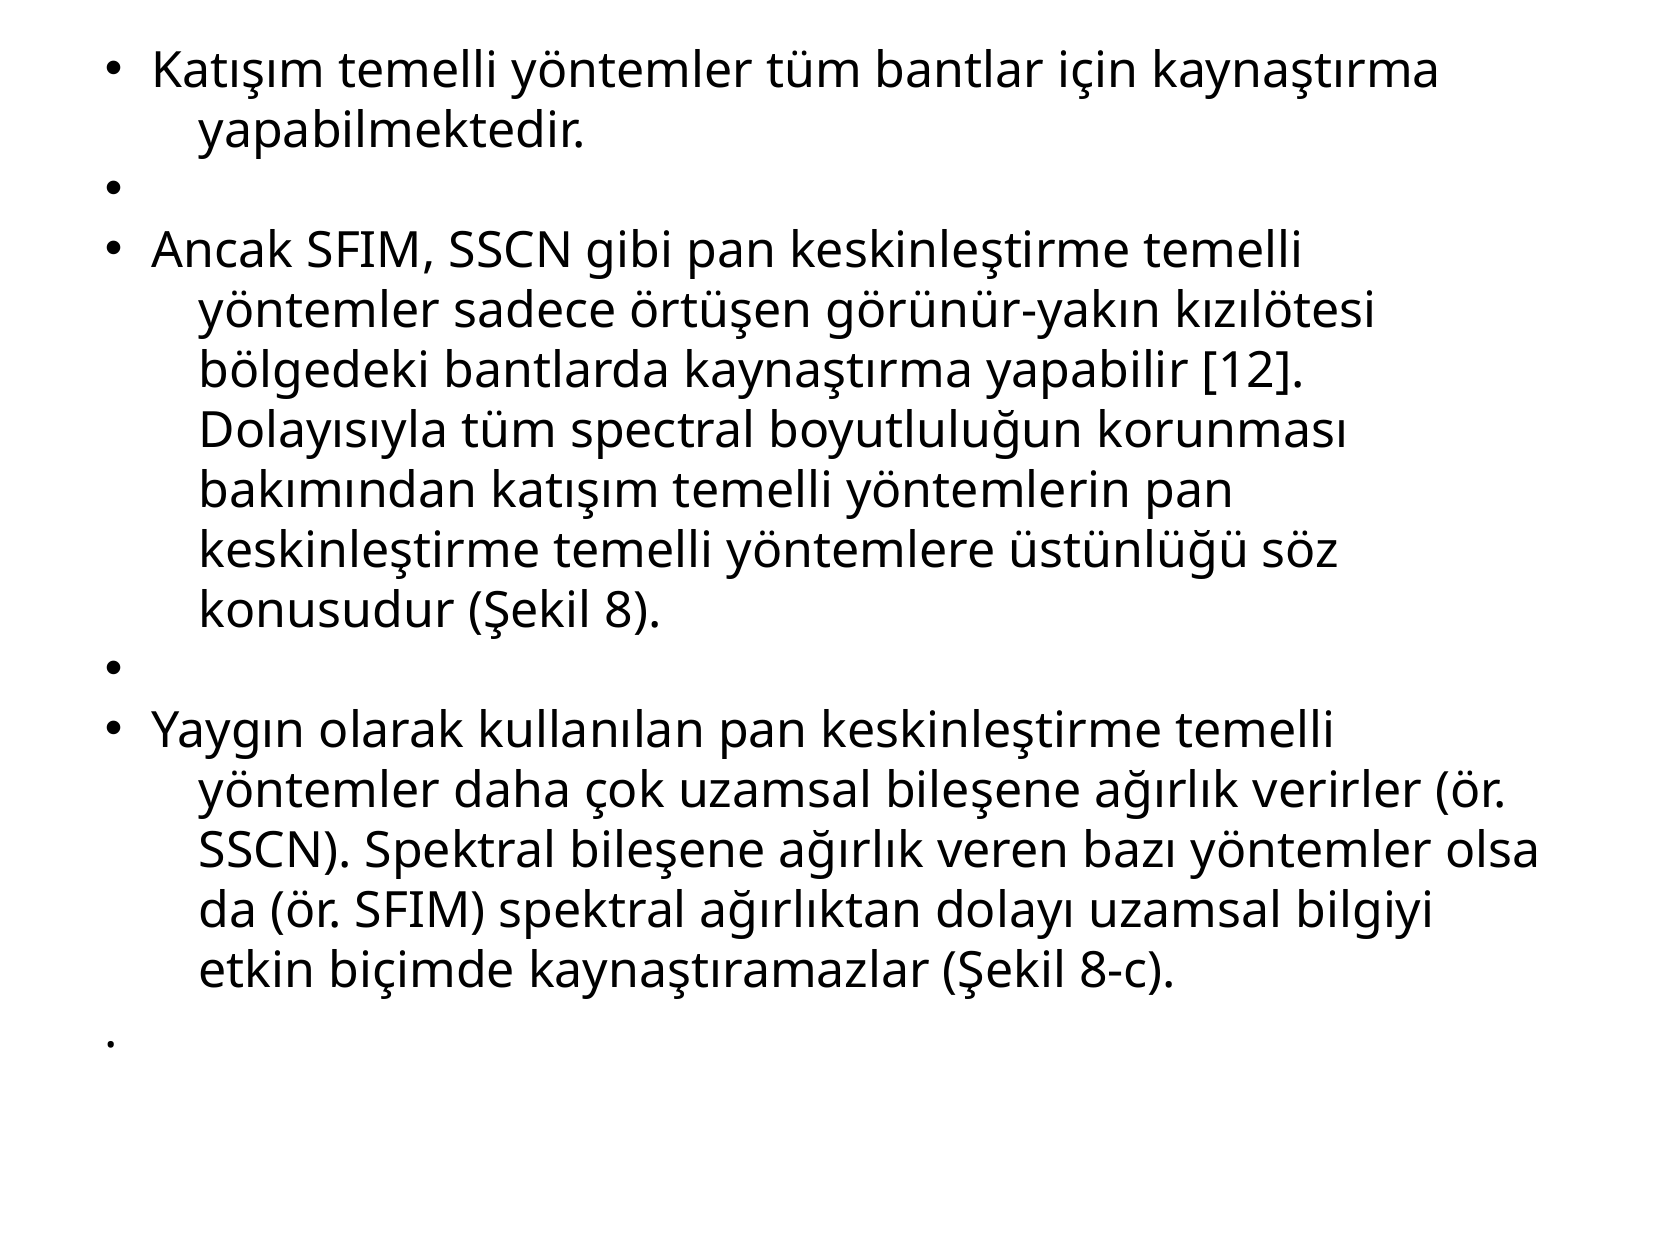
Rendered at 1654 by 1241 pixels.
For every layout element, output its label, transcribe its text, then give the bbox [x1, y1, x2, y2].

text_box Katışım temelli yöntemler tüm bantlar için kaynaştırma yapabilmektedir. Ancak SFIM, SSCN gibi pan keskinleştirme temelli yöntemler sadece örtüşen görünür-yakın kızılötesi bölgedeki bantlarda kaynaştırma yapabilir [12]. Dolayısıyla tüm spectral boyutluluğun korunması bakımından katışım temelli yöntemlerin pan keskinleştirme temelli yöntemlere üstünlüğü söz konusudur (Şekil 8). Yaygın olarak kullanılan pan keskinleştirme temelli yöntemler daha çok uzamsal bileşene ağırlık verirler (ör. SSCN). Spektral bileşene ağırlık veren bazı yöntemler olsa da (ör. SFIM) spektral ağırlıktan dolayı uzamsal bilgiyi etkin biçimde kaynaştıramazlar (Şekil 8-c). . [90, 30, 1566, 1065]
